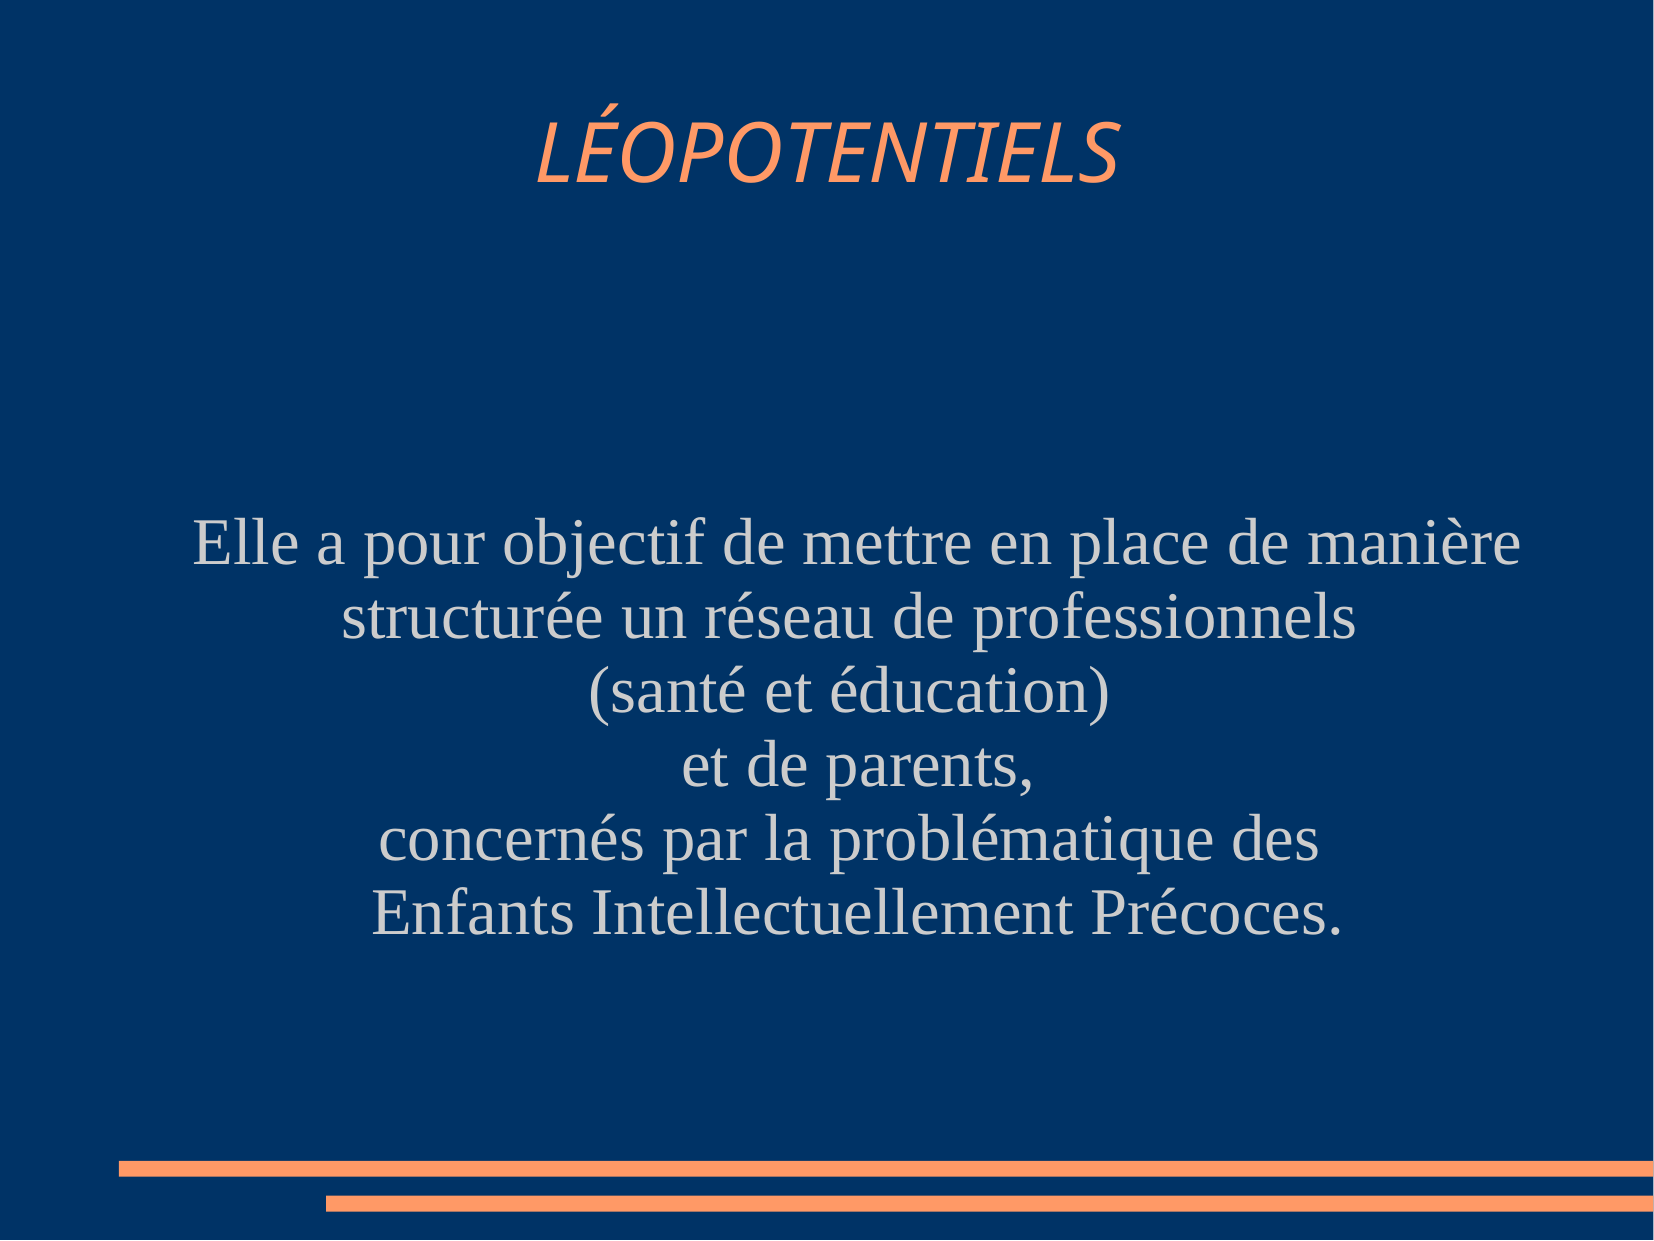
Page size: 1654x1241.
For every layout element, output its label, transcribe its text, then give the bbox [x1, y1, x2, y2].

subtitle Elle a pour objectif de mettre en place de manière structurée un réseau de professionnels (santé et éducation) et de parents, concernés par la problématique des Enfants Intellectuellement Précoces. [121, 329, 1561, 1125]
title LÉOPOTENTIELS [121, 53, 1534, 246]
